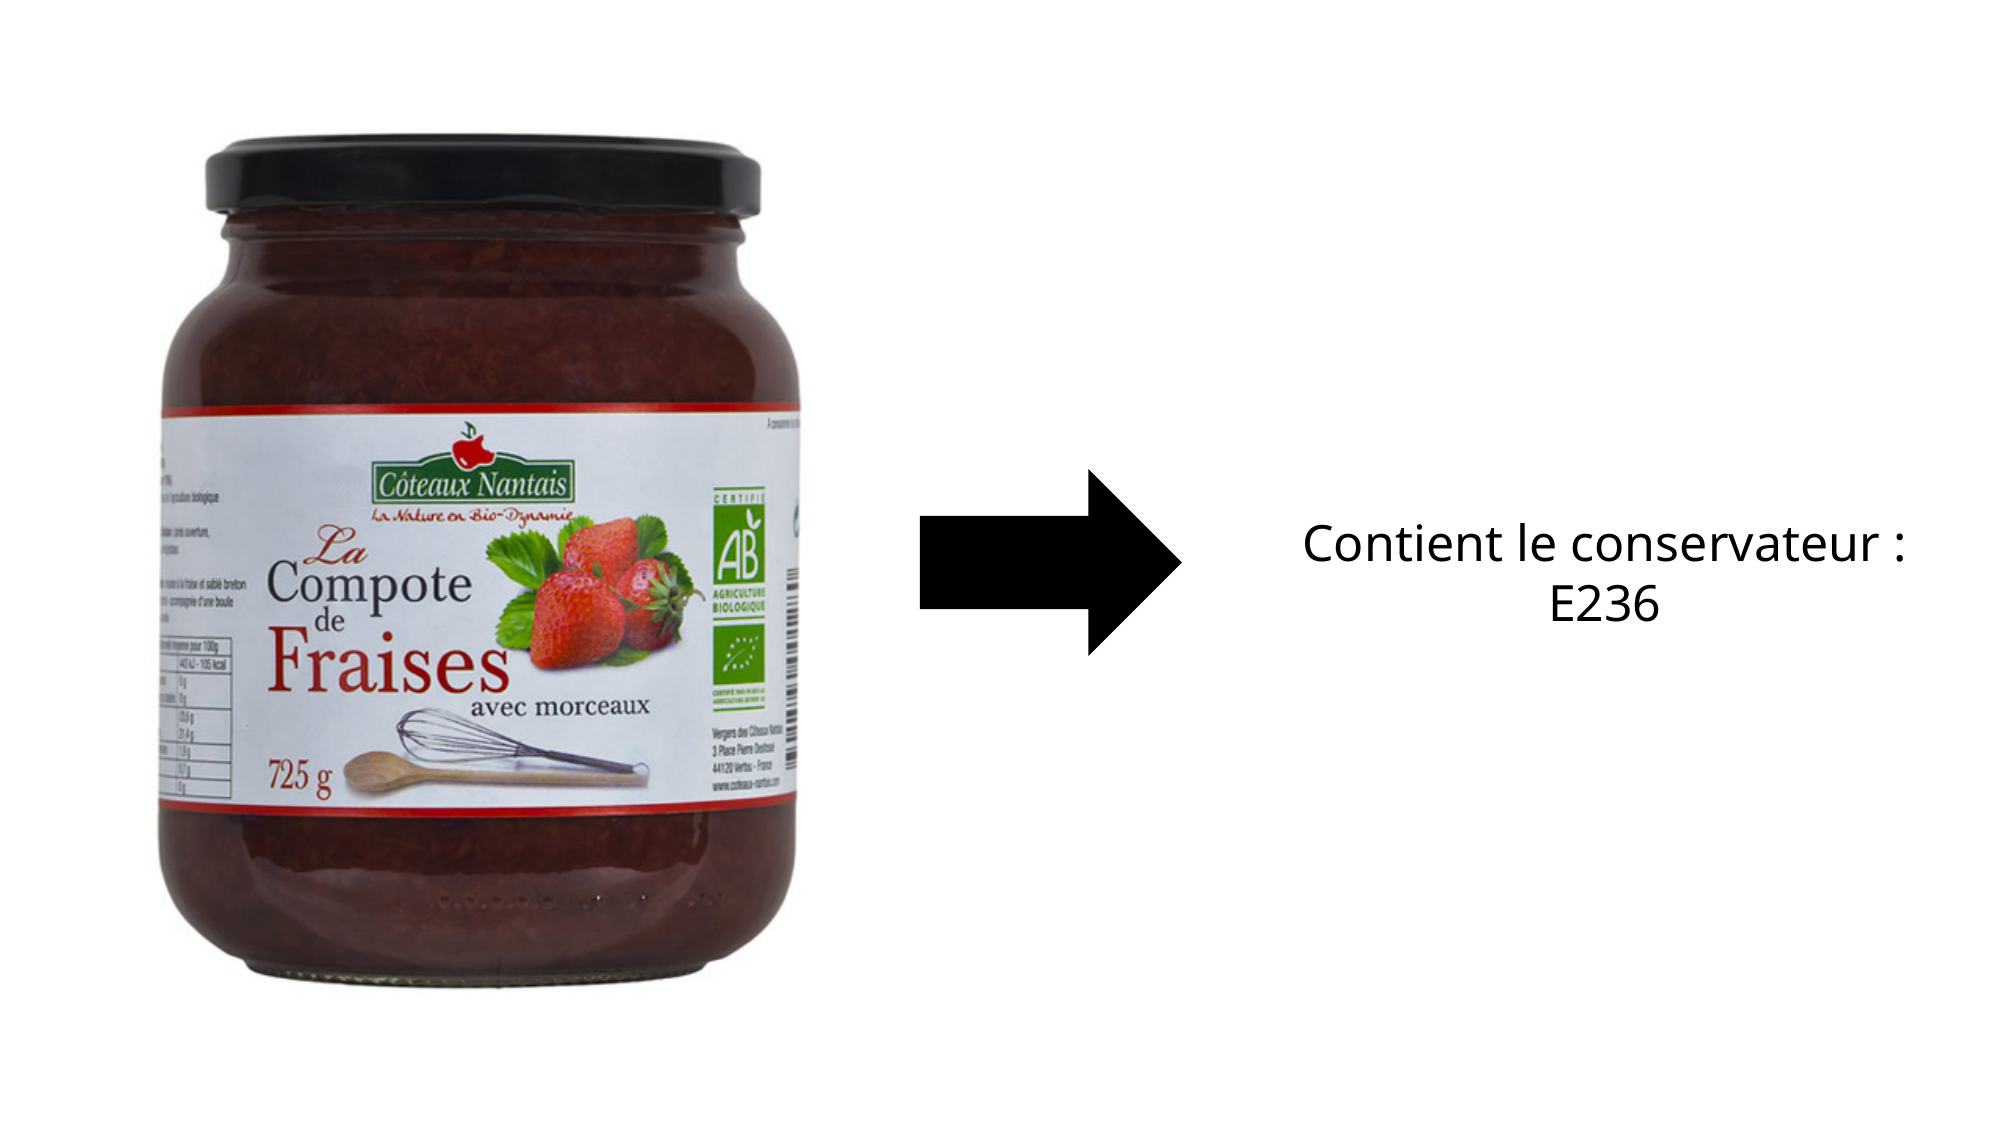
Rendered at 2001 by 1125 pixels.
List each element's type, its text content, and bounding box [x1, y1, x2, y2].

text_box [920, 471, 1181, 654]
picture [11, 93, 950, 1032]
text_box Contient le conservateur : E236 [1253, 504, 1957, 640]
